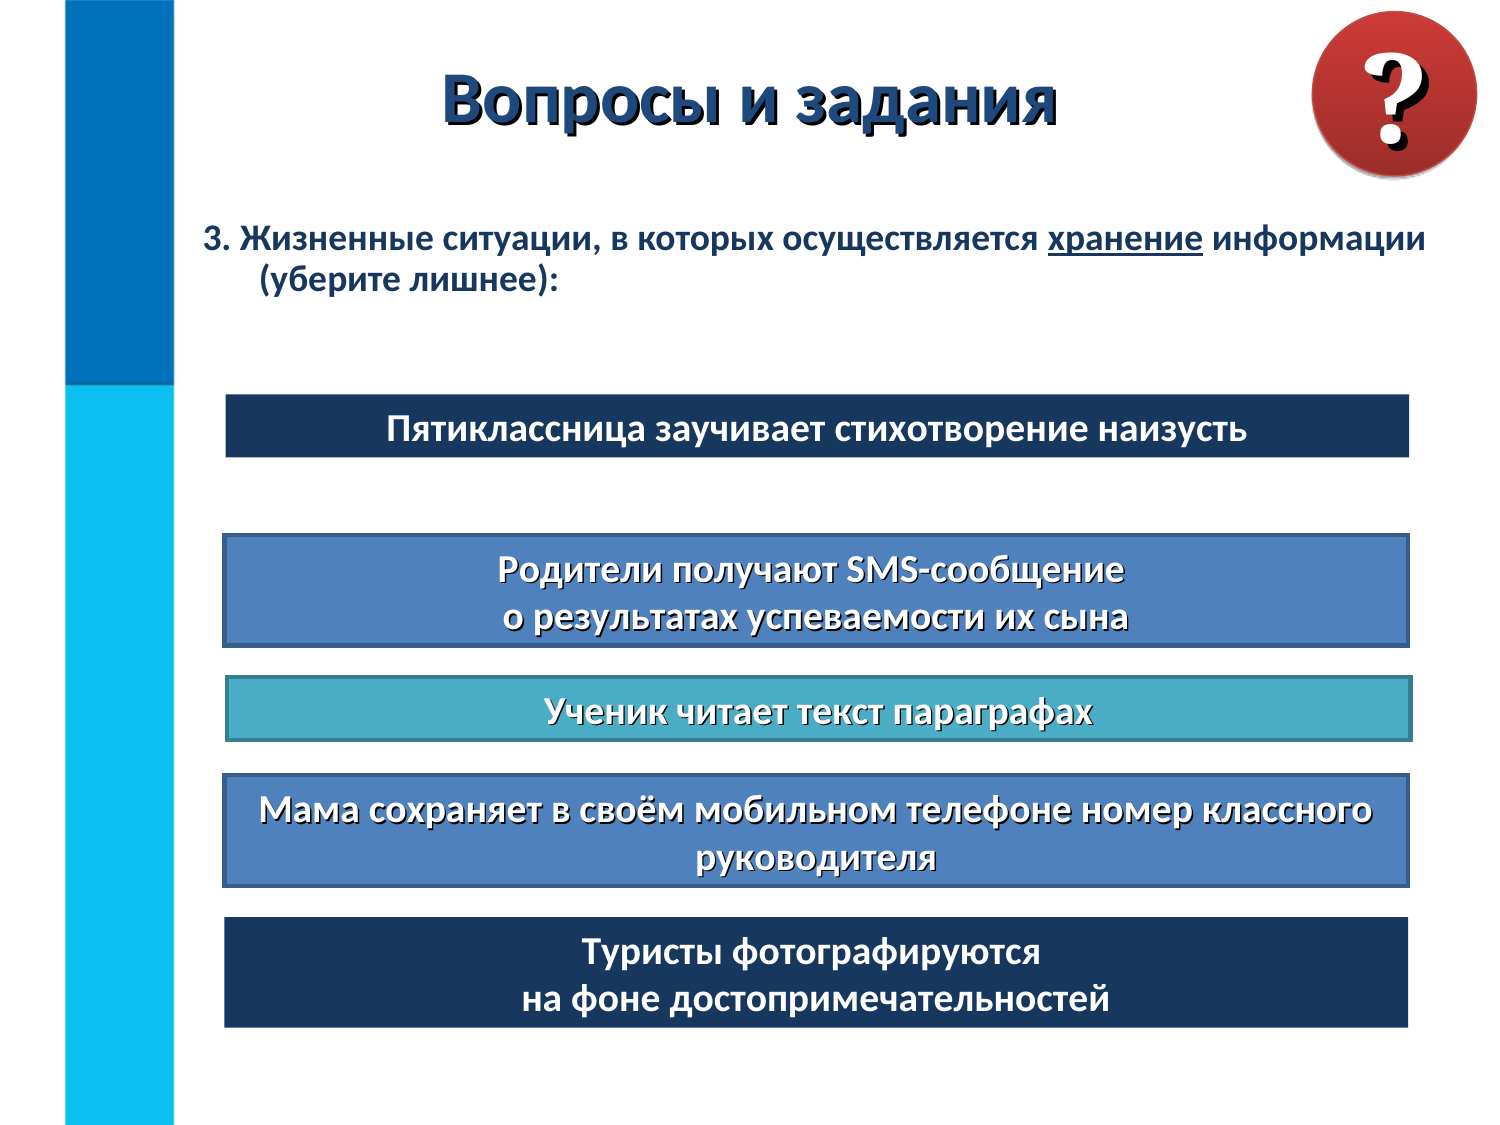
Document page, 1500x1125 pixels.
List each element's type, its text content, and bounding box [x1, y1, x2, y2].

title Вопросы и задания [75, 0, 1426, 188]
text_box Родители получают SMS-сообщение о результатах успеваемости их сына [224, 535, 1409, 646]
list 3. Жизненные ситуации, в которых осуществляется хранение информации (уберите лишнее): [187, 210, 1444, 340]
text_box Ученик читает текст параграфах [226, 677, 1411, 741]
picture [0, 0, 1500, 1125]
text_box Мама сохраняет в своём мобильном телефоне номер классного руководителя [224, 775, 1409, 886]
text_box ? [1312, 11, 1477, 176]
text_box Пятиклассница заучивает стихотворение наизусть [225, 394, 1410, 458]
text_box Туристы фотографируются на фоне достопримечательностей [224, 917, 1409, 1028]
